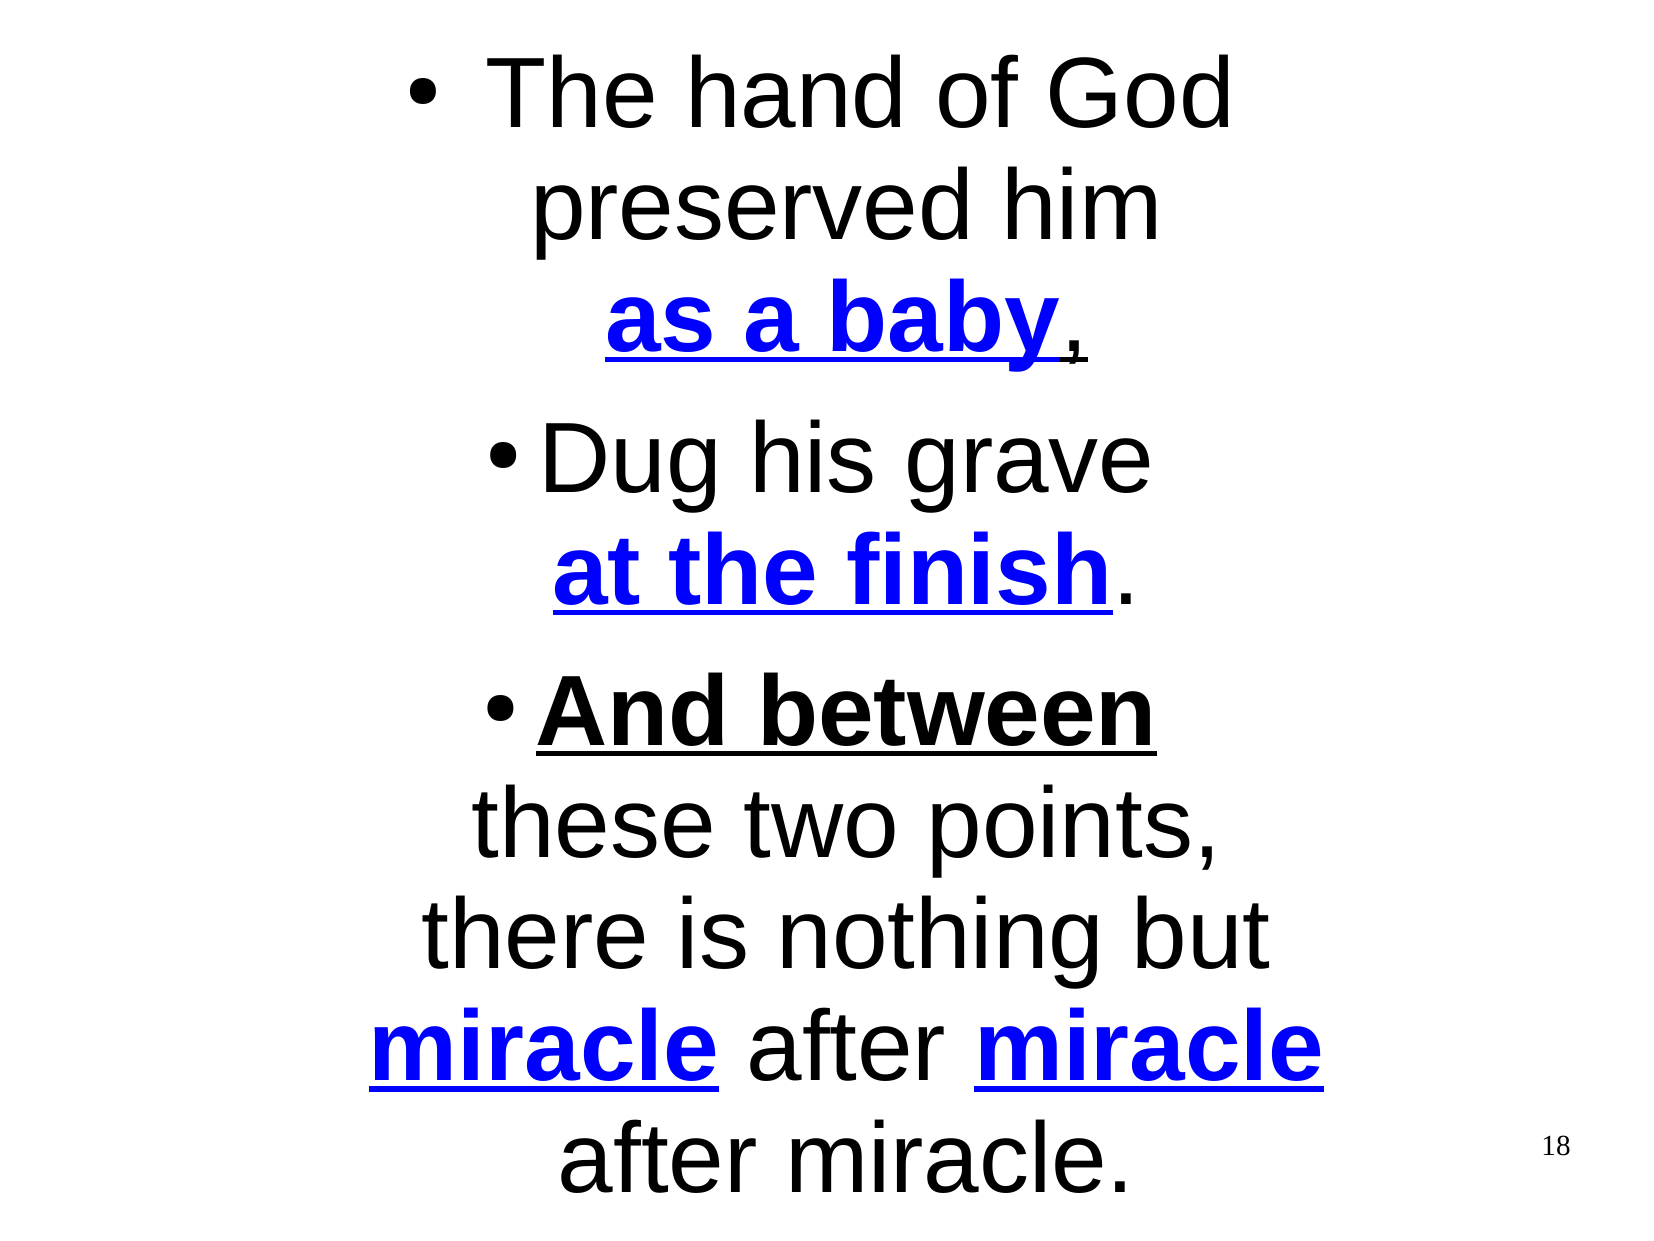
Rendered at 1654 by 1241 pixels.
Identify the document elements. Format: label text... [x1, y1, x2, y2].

list The hand of God preserved him as a baby, Dug his grave at the finish. And between these two points, there is nothing but miracle after miracle after miracle. [37, 37, 1613, 1238]
